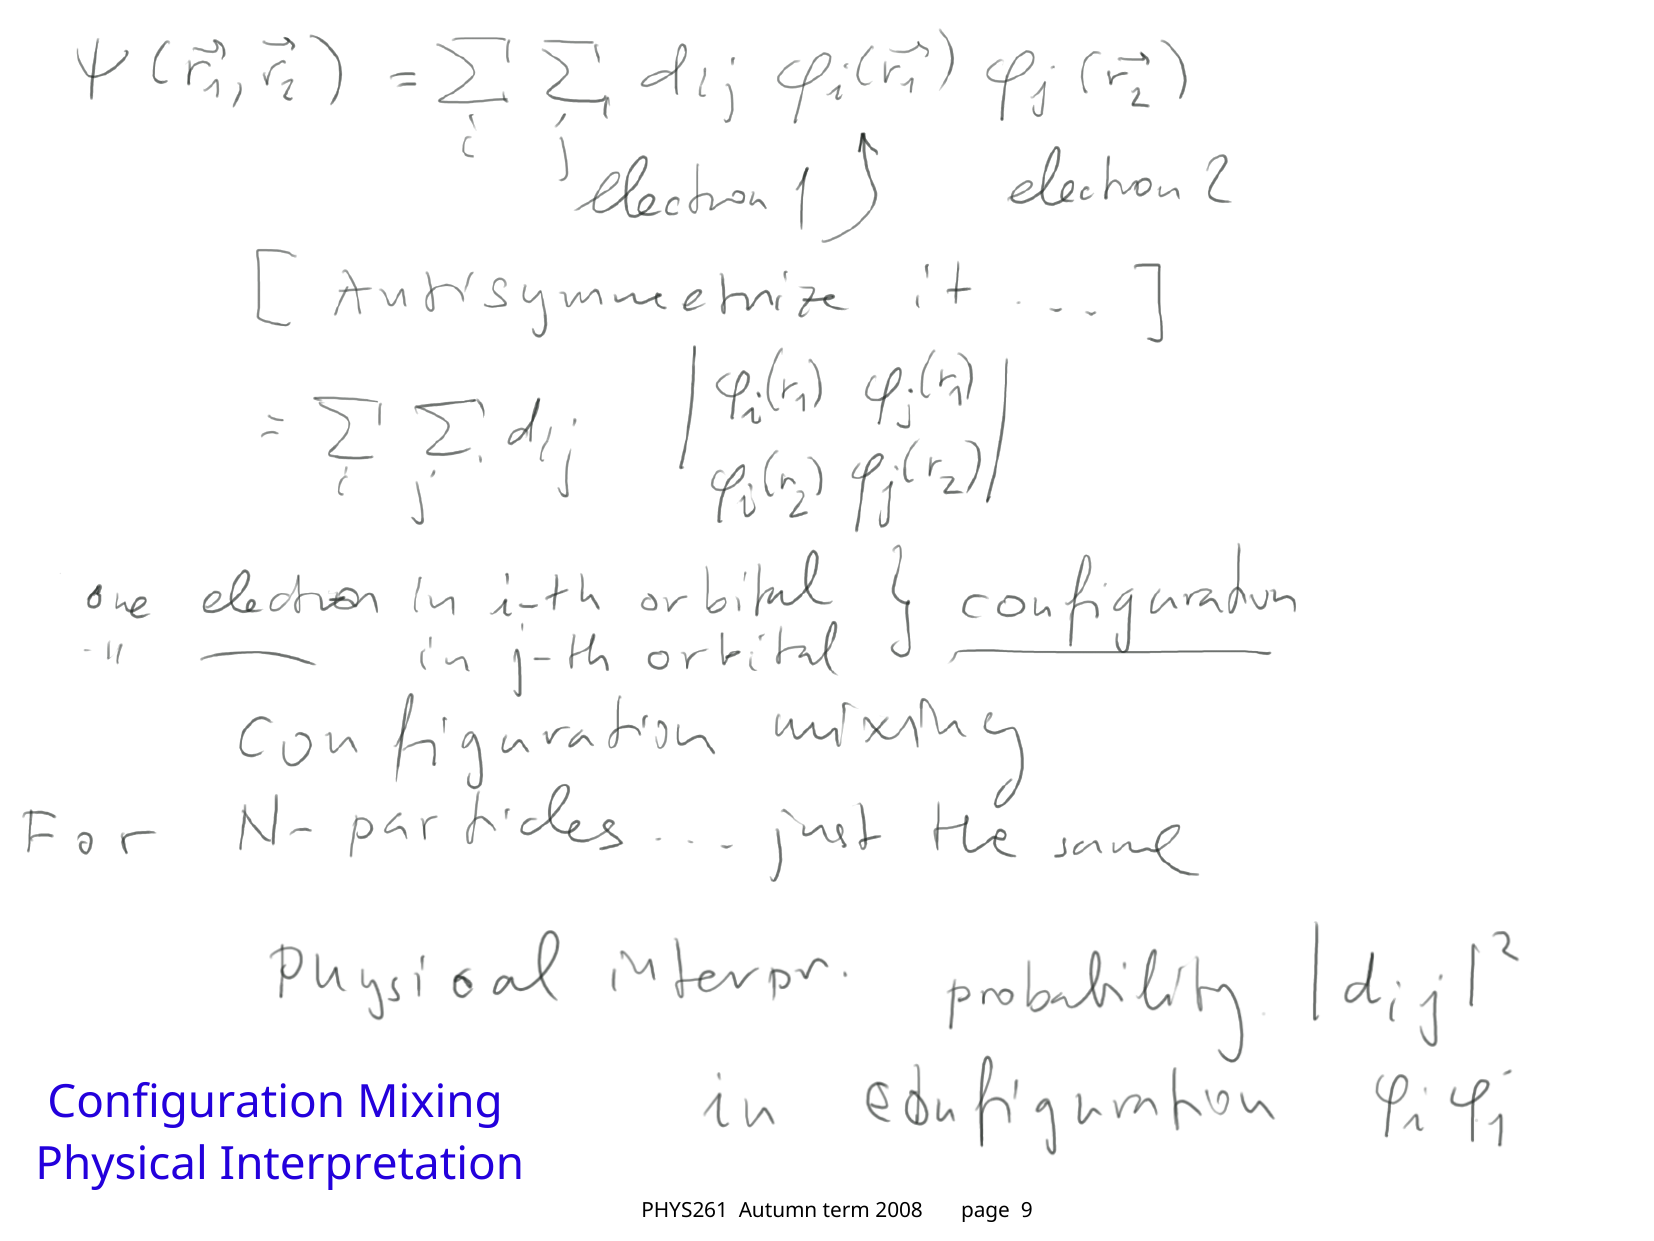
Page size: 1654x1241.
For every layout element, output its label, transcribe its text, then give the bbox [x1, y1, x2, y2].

text_box Configuration Mixing Physical Interpretation [20, 1060, 573, 1241]
picture [0, 0, 1637, 1199]
